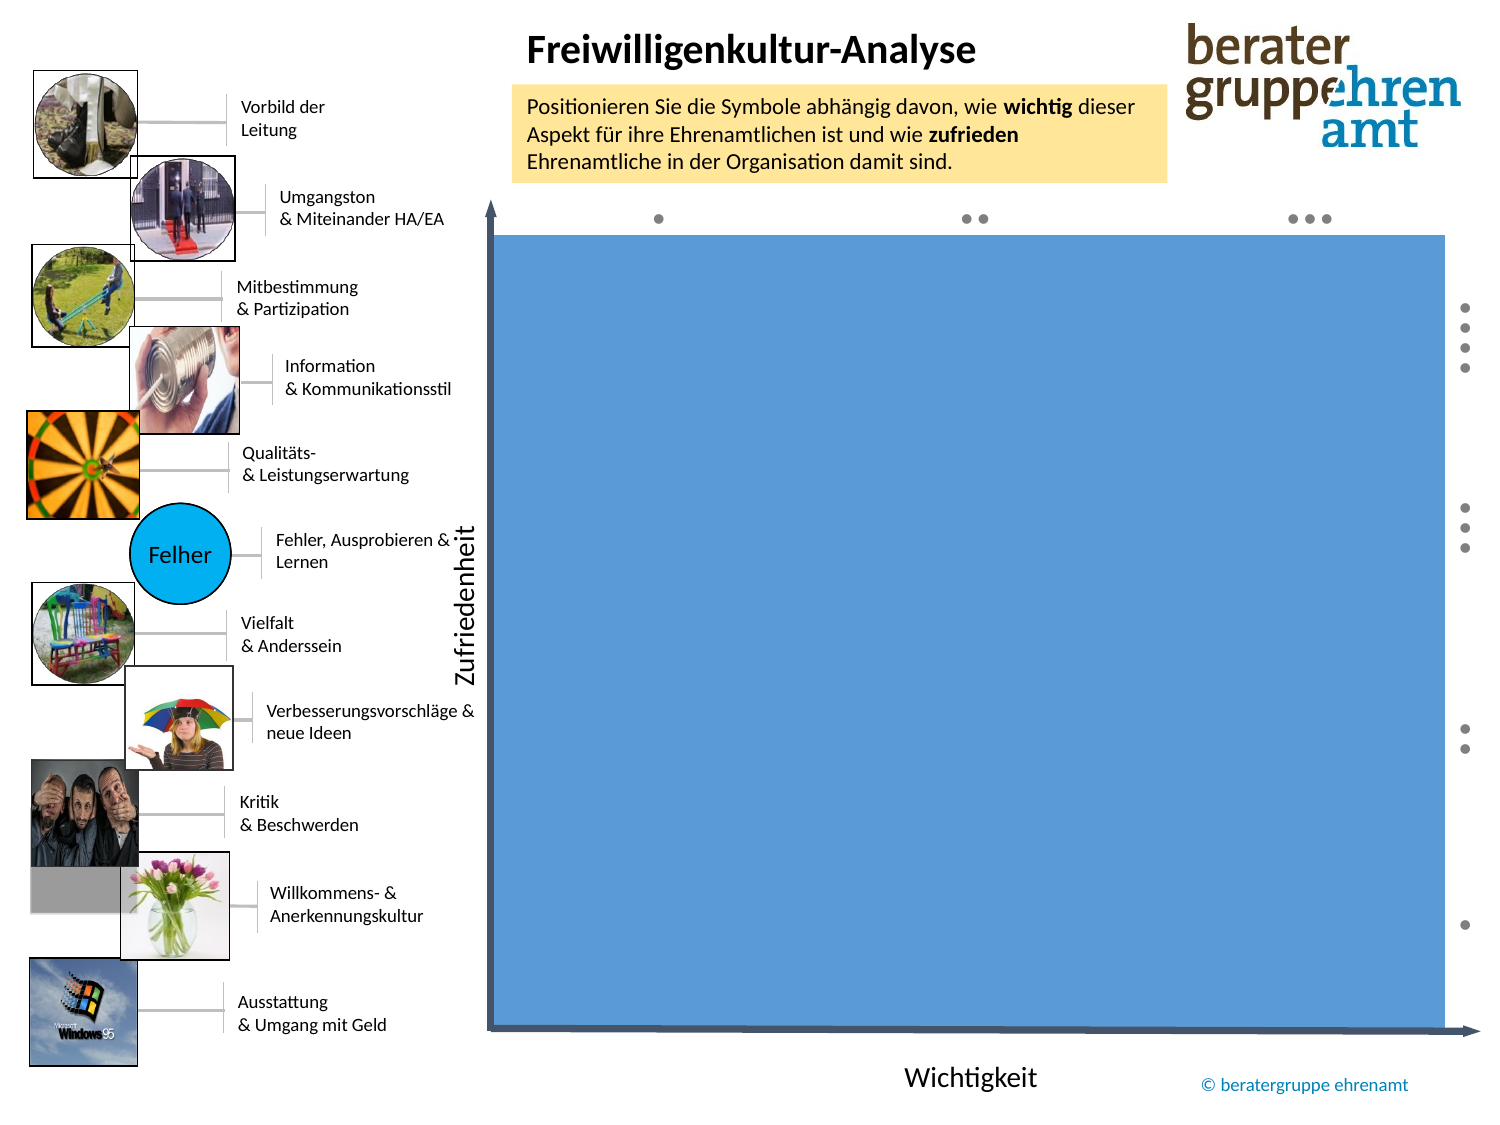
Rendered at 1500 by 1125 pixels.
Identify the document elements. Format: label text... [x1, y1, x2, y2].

picture [1186, 23, 1461, 147]
picture [32, 245, 134, 347]
picture [30, 958, 137, 1066]
text_box © beratergruppe ehrenamt [1149, 1071, 1460, 1103]
picture [27, 411, 139, 519]
picture [31, 760, 229, 960]
picture [34, 71, 137, 178]
picture [131, 156, 235, 261]
picture [125, 667, 233, 769]
text_box Felher [129, 503, 231, 605]
text_box Positionieren Sie die Symbole abhängig davon, wie wichtig dieser Aspekt für ihre Ehrenamtlichen ist und wie zufrieden Ehrenamtliche in der Organisation damit sind. [511, 84, 1168, 183]
text_box Freiwilligenkultur-Analyse [512, 15, 1050, 80]
picture [130, 327, 239, 434]
picture [1378, 124, 1389, 147]
picture [1201, 1078, 1214, 1091]
picture [32, 583, 134, 685]
picture [1362, 124, 1373, 147]
picture [1328, 134, 1338, 144]
